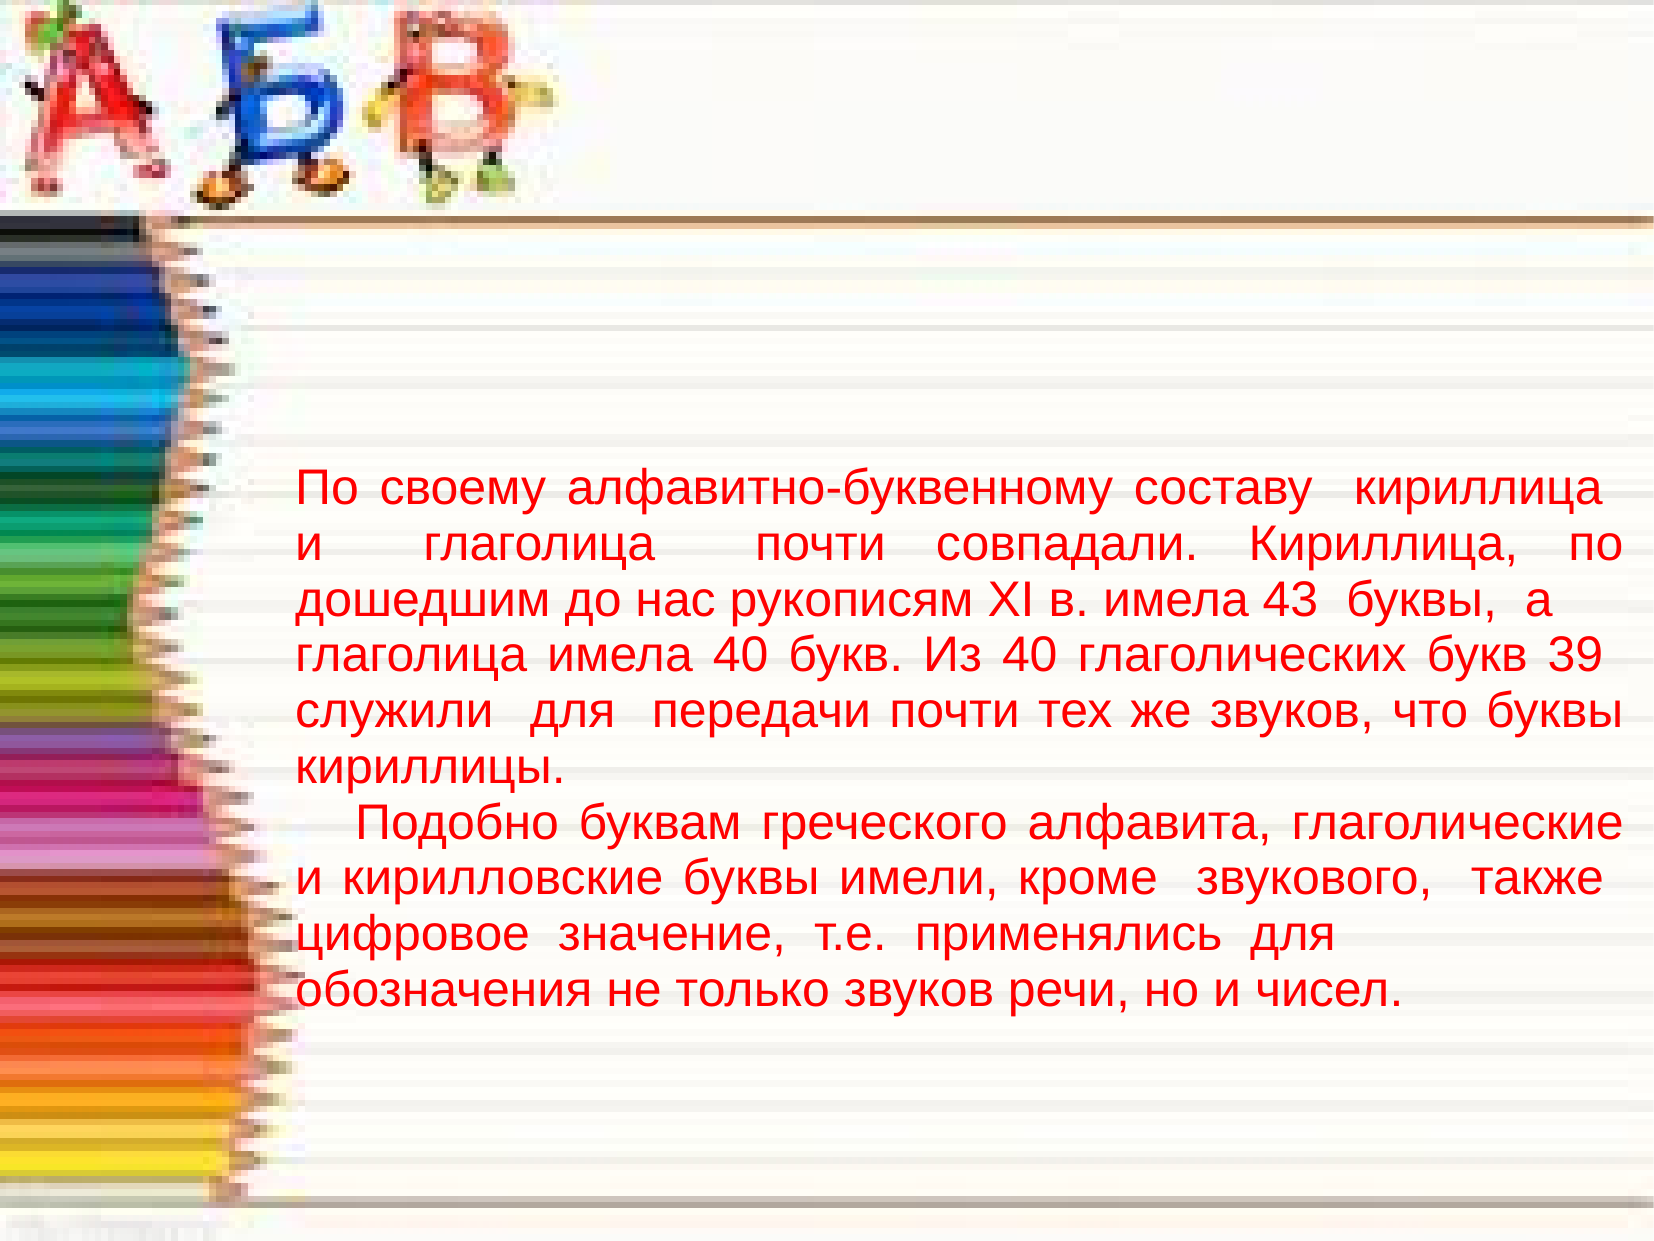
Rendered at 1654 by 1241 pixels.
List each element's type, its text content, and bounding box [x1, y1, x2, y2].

subtitle По своему алфавитно-буквенному составу кириллица и глаголица почти совпадали. Кириллица, по дошедшим до нас рукописям ХI в. имела 43 буквы, а глаголица имела 40 букв. Из 40 глаголических букв 39 служили для передачи почти тех же звуков, что буквы кириллицы. Подобно буквам греческого алфавита, глаголические и кирилловские буквы имели, кроме звукового, также цифровое значение, т.е. применялись для обозначения не только звуков речи, но и чисел. [295, 265, 1625, 1211]
picture [0, 0, 1654, 1241]
